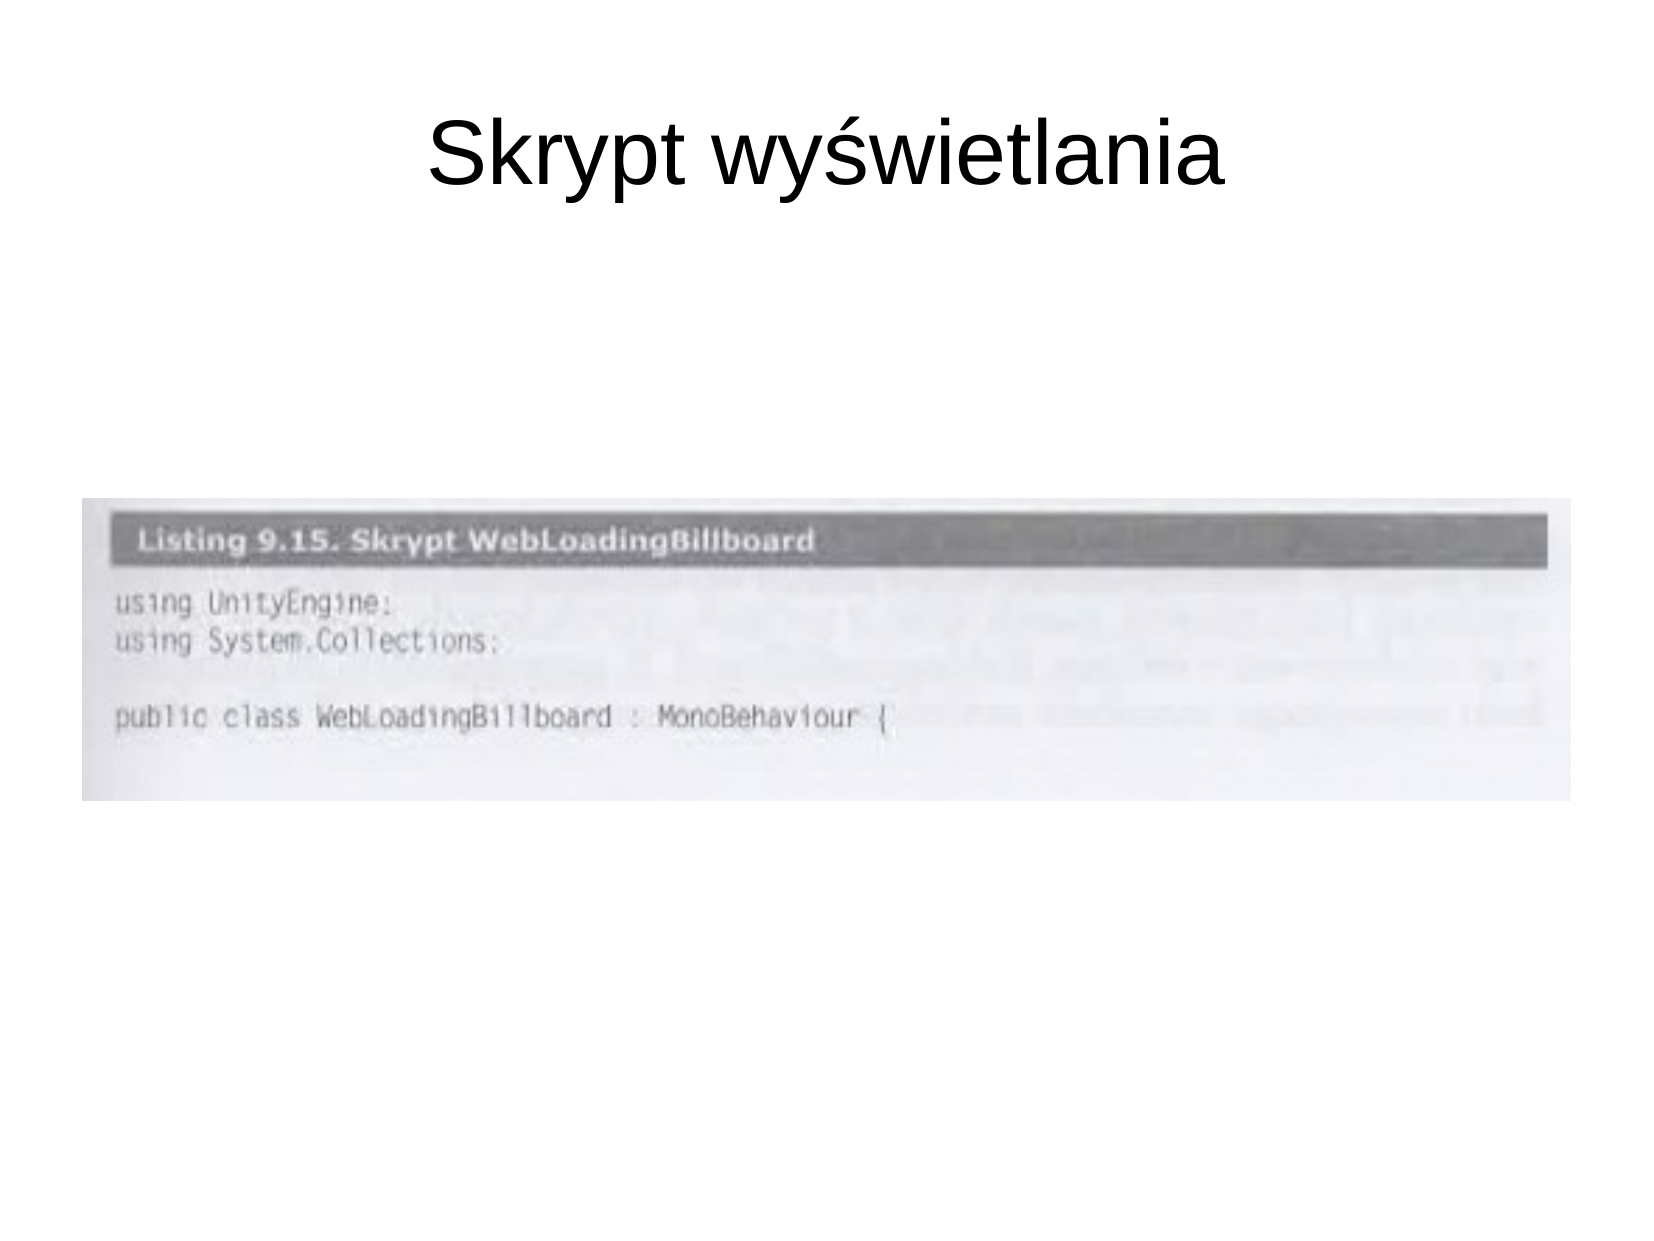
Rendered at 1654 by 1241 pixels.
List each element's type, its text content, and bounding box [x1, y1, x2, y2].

picture [82, 498, 1571, 801]
title Skrypt wyświetlania [82, 49, 1571, 257]
